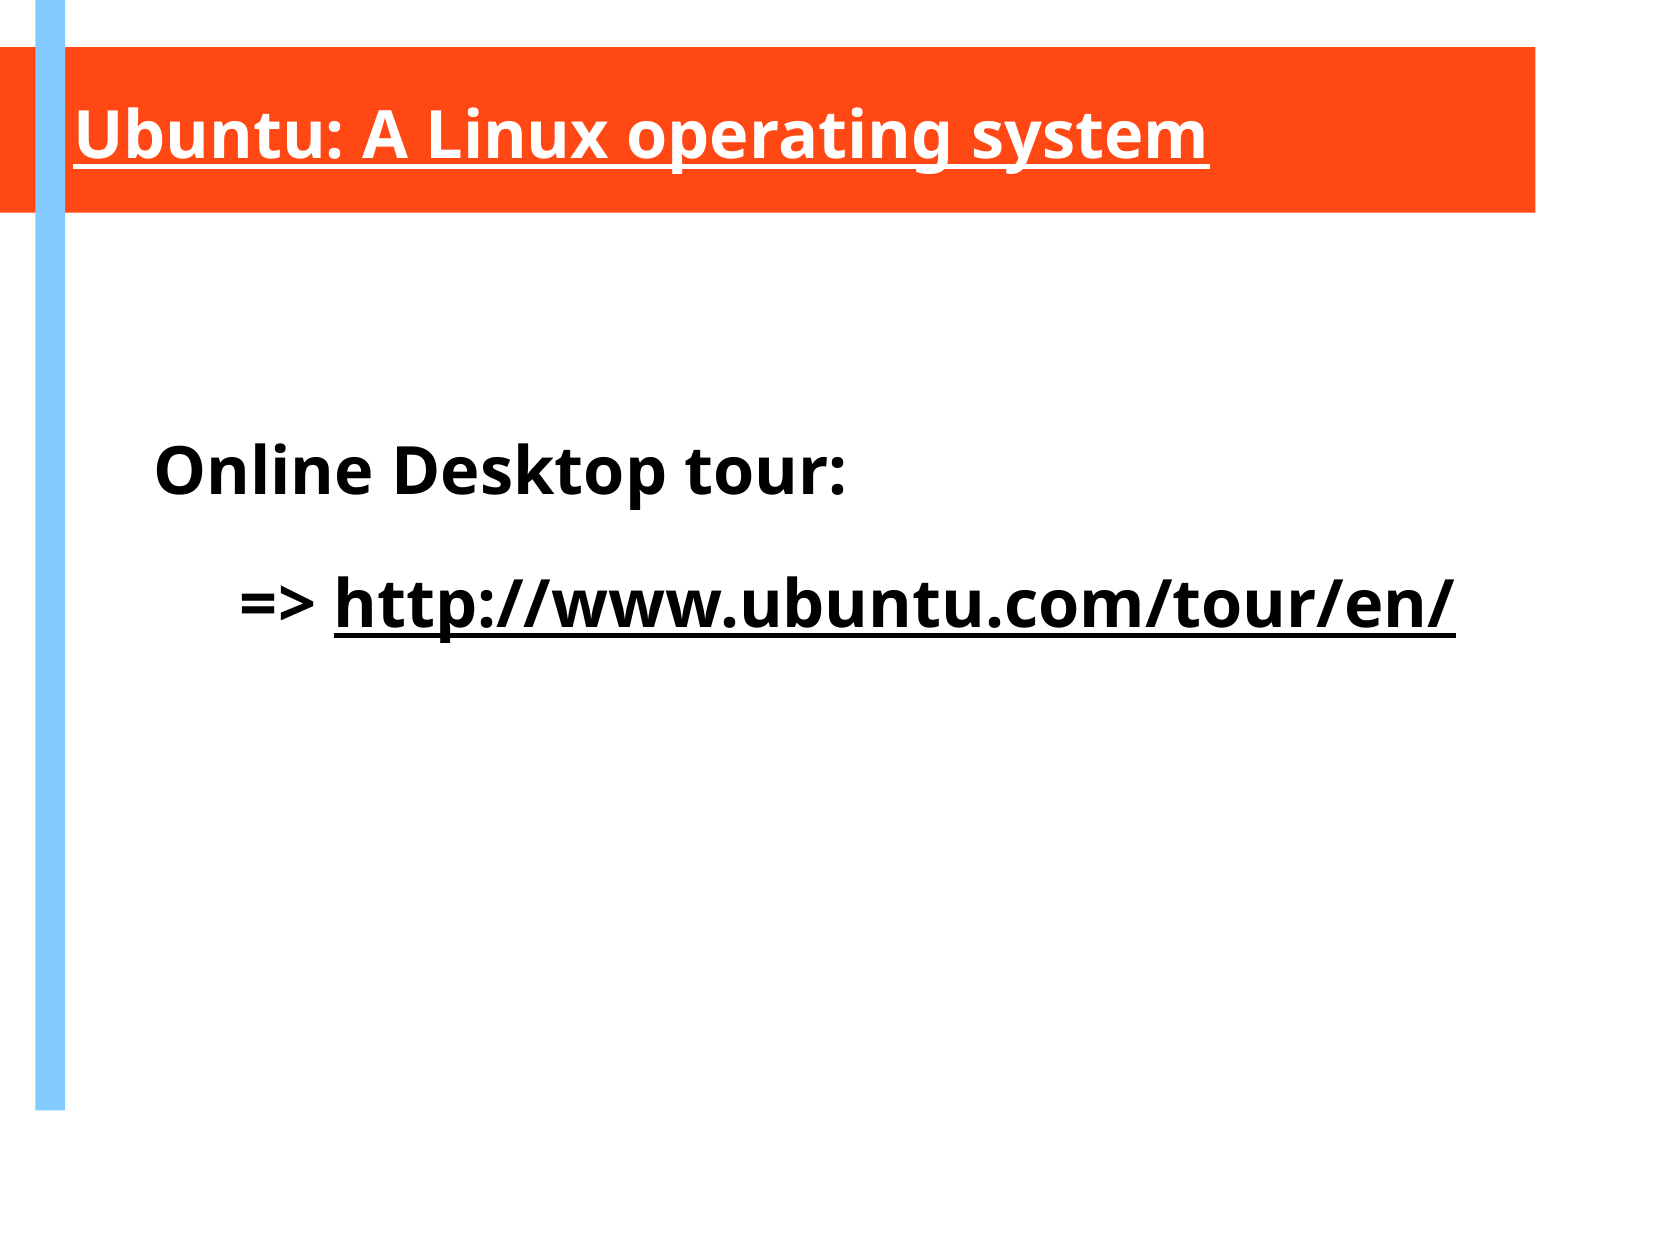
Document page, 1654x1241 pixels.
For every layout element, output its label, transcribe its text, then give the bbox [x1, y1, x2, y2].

list Online Desktop tour: => http://www.ubuntu.com/tour/en/ [82, 290, 1538, 1010]
title Ubuntu: A Linux operating system [73, 29, 1536, 237]
